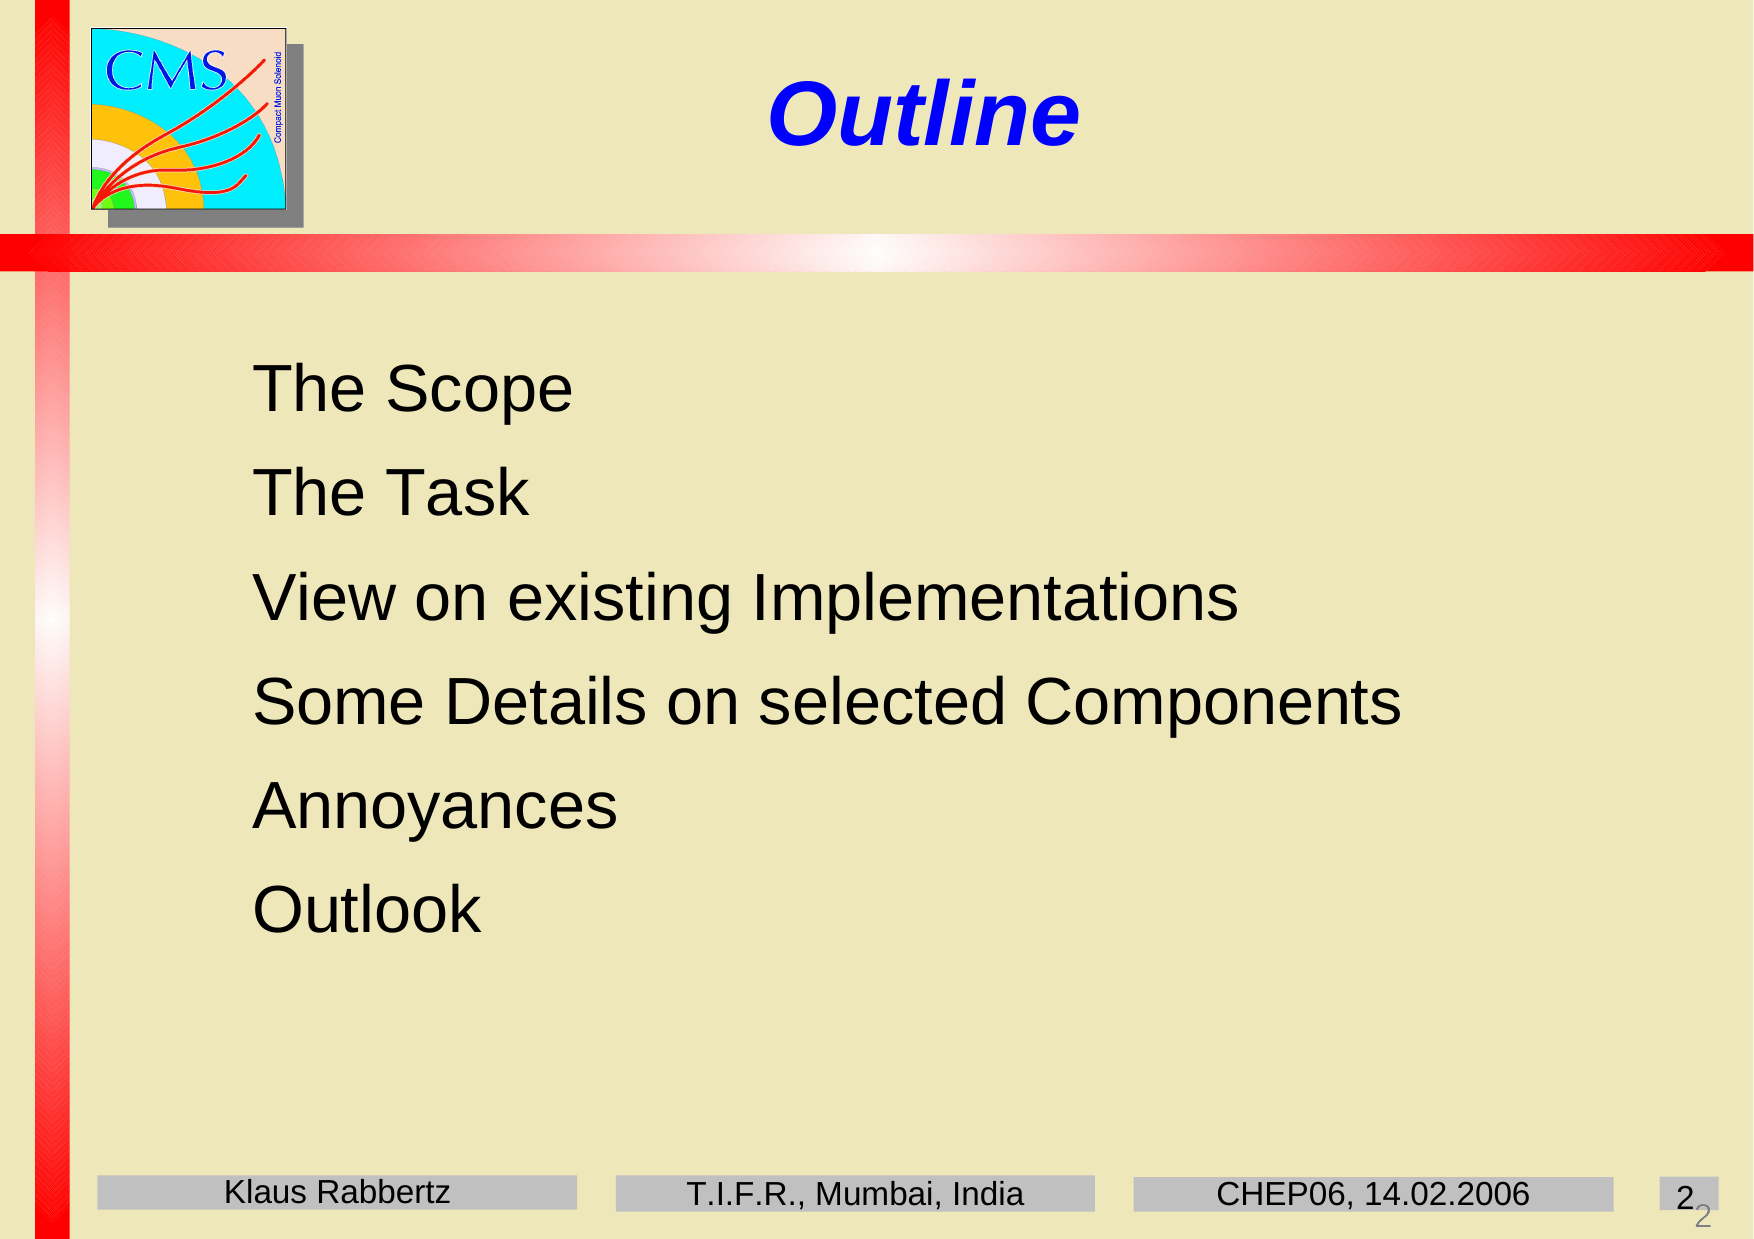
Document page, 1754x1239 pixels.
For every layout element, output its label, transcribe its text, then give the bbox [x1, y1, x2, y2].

list The Scope The Task View on existing Implementations Some Details on selected Components Annoyances Outlook [157, 350, 1655, 1107]
picture [90, 27, 282, 210]
title Outline [282, 10, 1566, 217]
